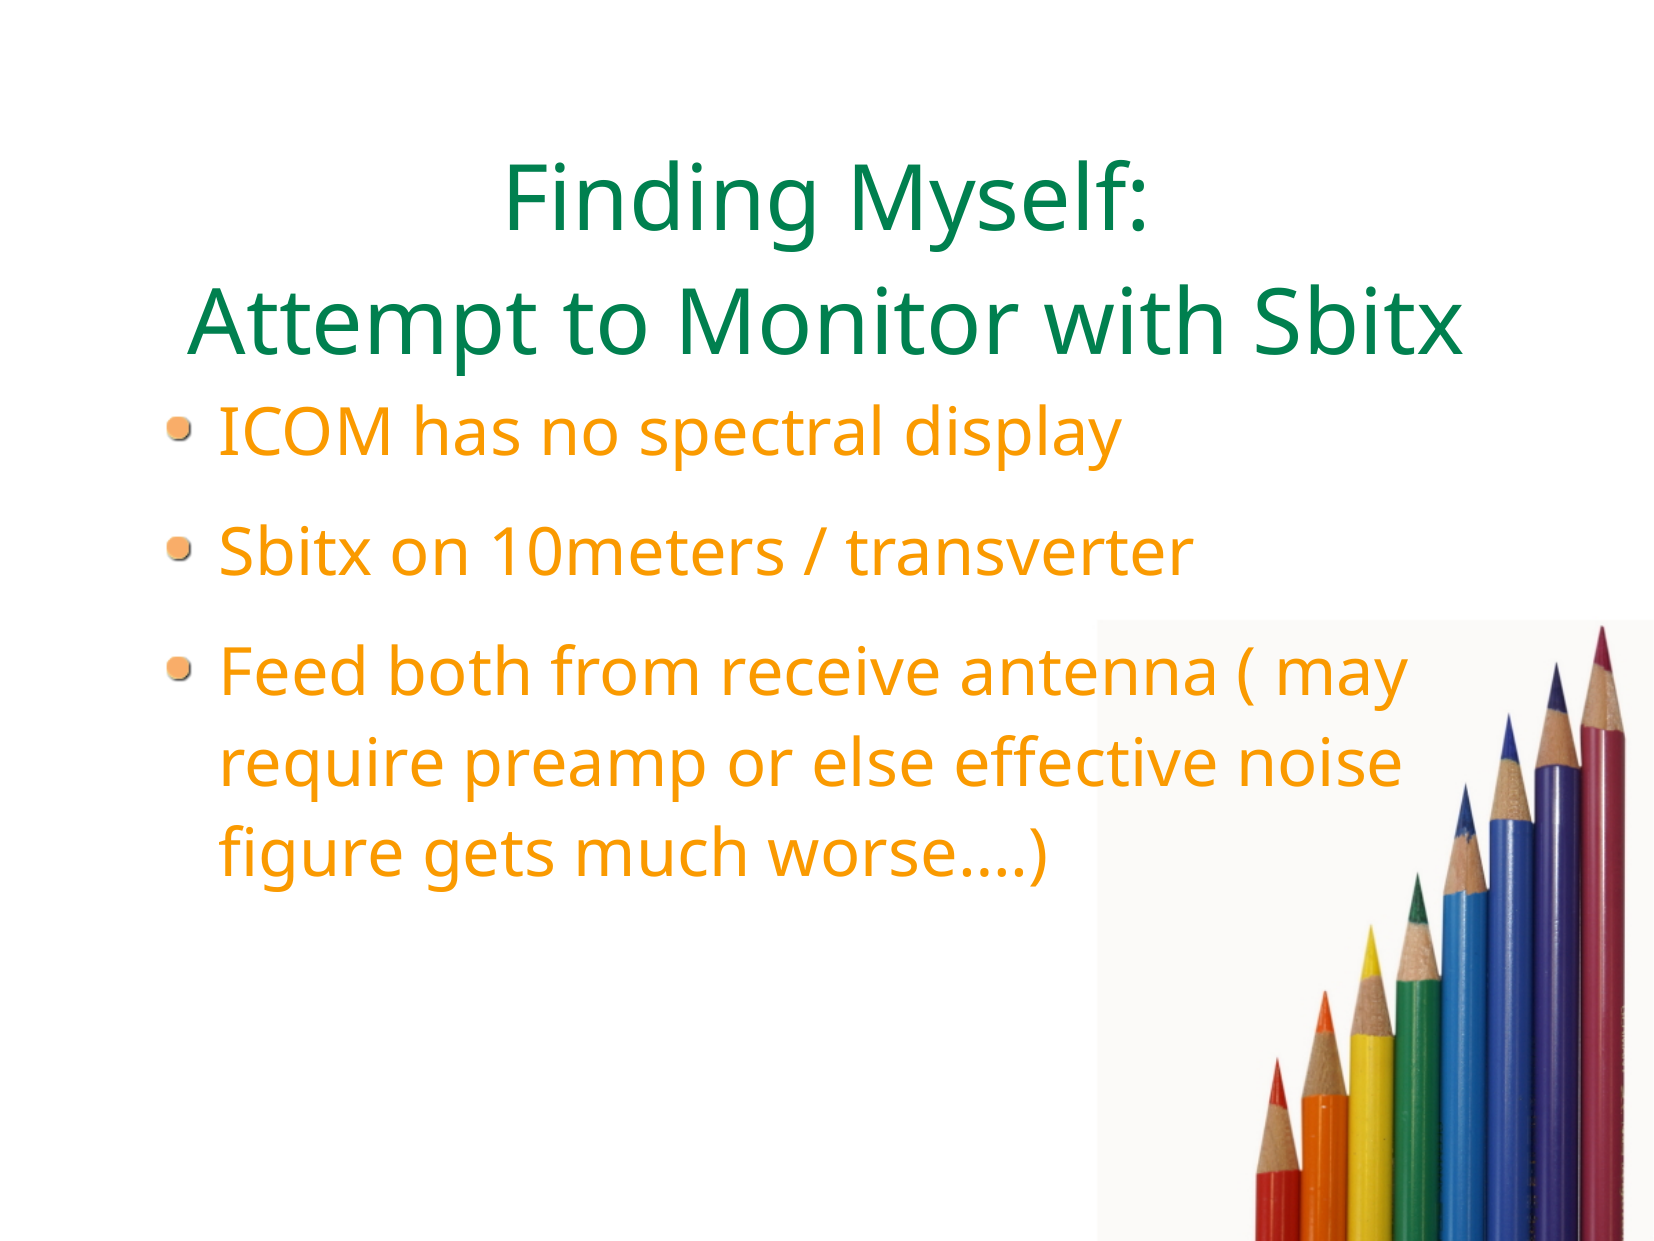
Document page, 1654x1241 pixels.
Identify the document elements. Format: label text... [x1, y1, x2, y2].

list ICOM has no spectral display Sbitx on 10meters / transverter Feed both from receive antenna ( may require preamp or else effective noise figure gets much worse….) [147, 383, 1506, 1104]
picture [0, 0, 1654, 1241]
title Finding Myself: Attempt to Monitor with Sbitx [147, 141, 1506, 373]
